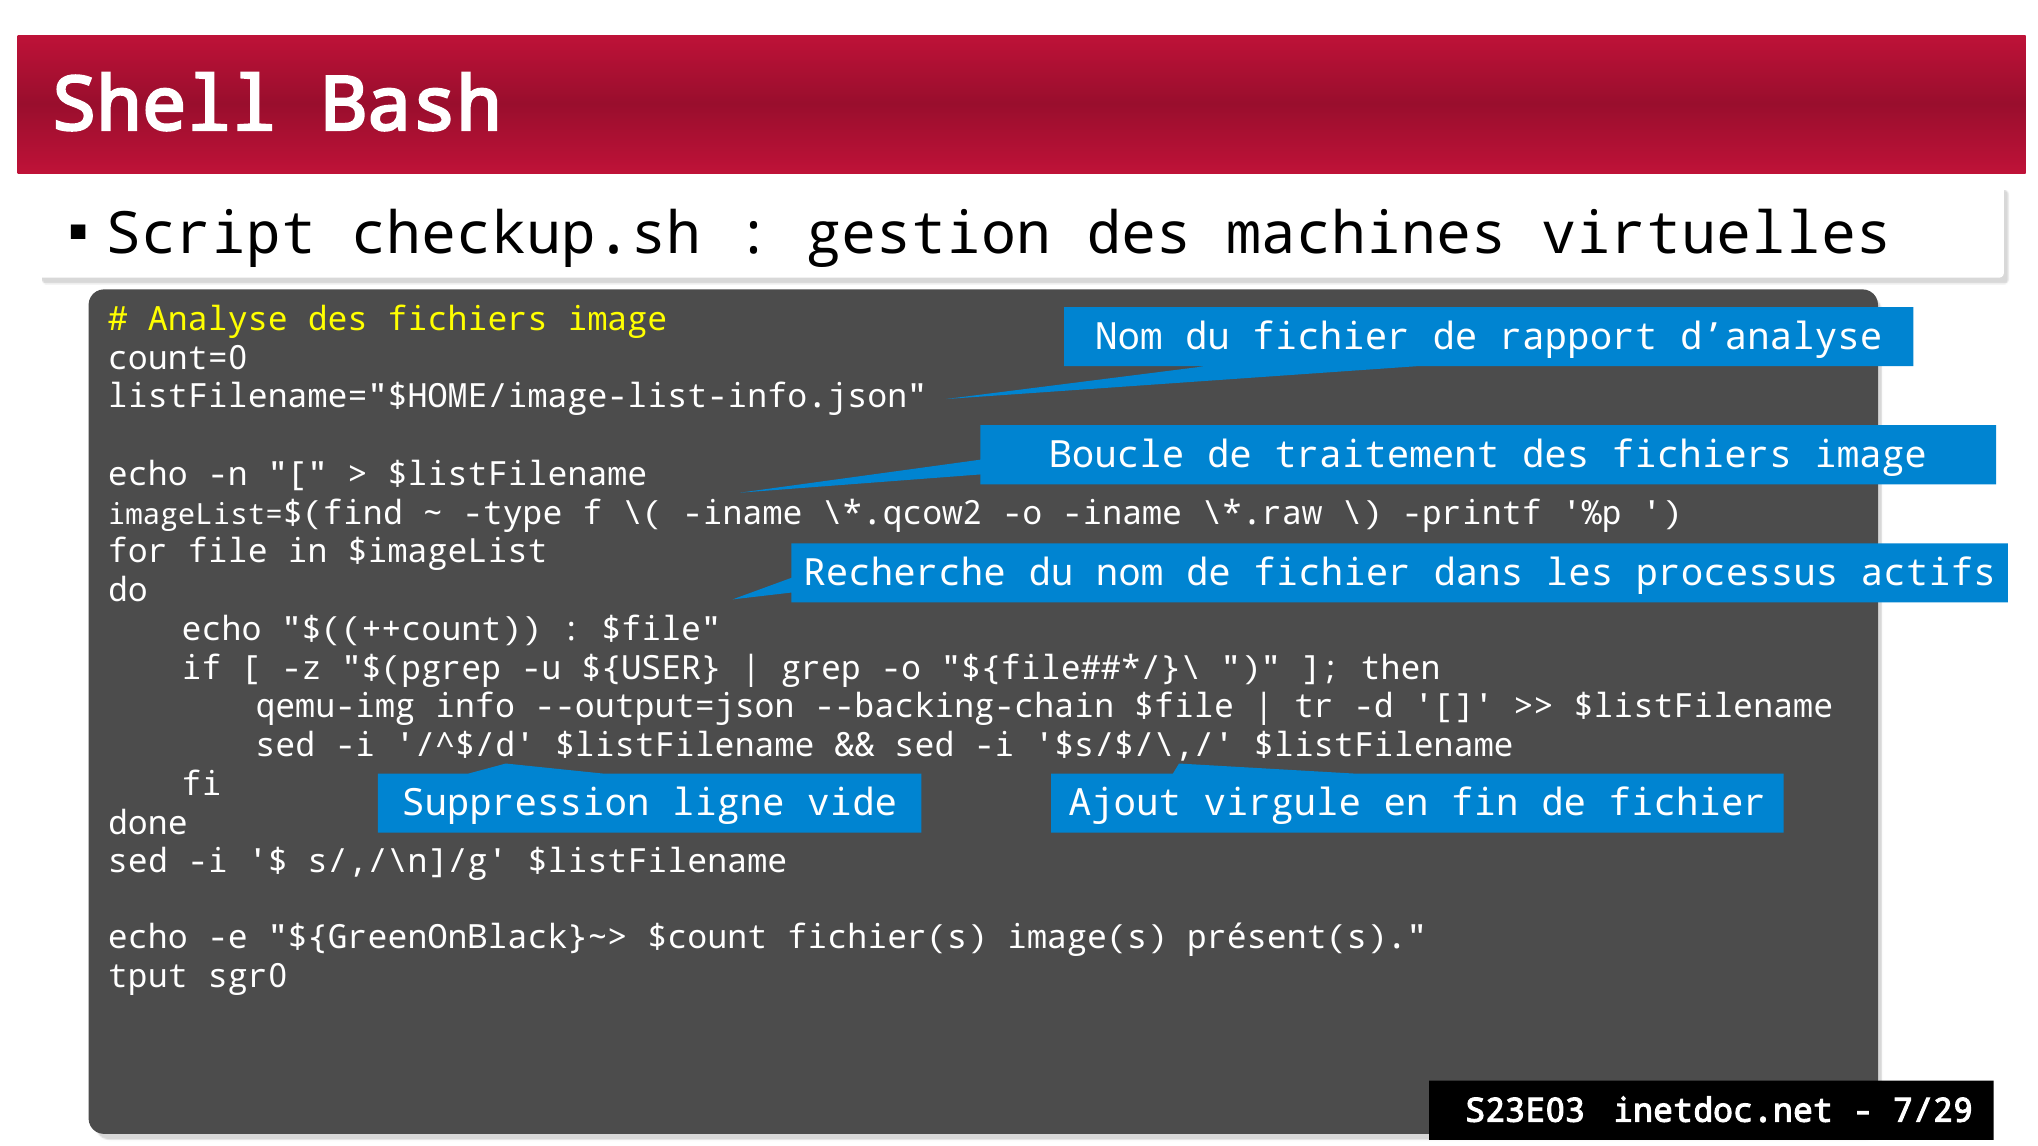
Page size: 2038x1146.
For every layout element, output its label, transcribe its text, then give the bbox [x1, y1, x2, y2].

text_box Nom du fichier de rapport d’analyse [946, 307, 1914, 400]
text_box Recherche du nom de fichier dans les processus actifs [732, 543, 2008, 603]
text_box Boucle de traitement des fichiers image [739, 425, 1997, 493]
text_box Suppression ligne vide [377, 763, 922, 833]
text_box # Analyse des fichiers image count=0 listFilename="$HOME/image-list-info.json" echo -n "[" > $listFilename imageList=$(find ~ -type f \( -iname \*.qcow2 -o -iname \*.raw \) -printf '%p ') for file in $imageList do echo "$((++count)) : $file" if [ -z "$(pgrep -u ${USER} | grep -o "${file##*/}\ ")" ]; then qemu-img info --output=json --backing-chain $file | tr -d '[]' >> $listFilename sed -i '/^$/d' $listFilename && sed -i '$s/$/\,/' $listFilename fi done sed -i '$ s/,/\n]/g' $listFilename echo -e "${GreenOnBlack}~> $count fichier(s) image(s) présent(s)." tput sgr0 [88, 289, 1879, 1134]
text_box Script checkup.sh : gestion des machines virtuelles [35, 183, 2004, 278]
text_box S23E03 inetdoc.net - <numéro>/29 [1429, 1080, 1994, 1140]
text_box Shell Bash [17, 35, 2026, 174]
text_box Ajout virgule en fin de fichier [1051, 763, 1784, 833]
